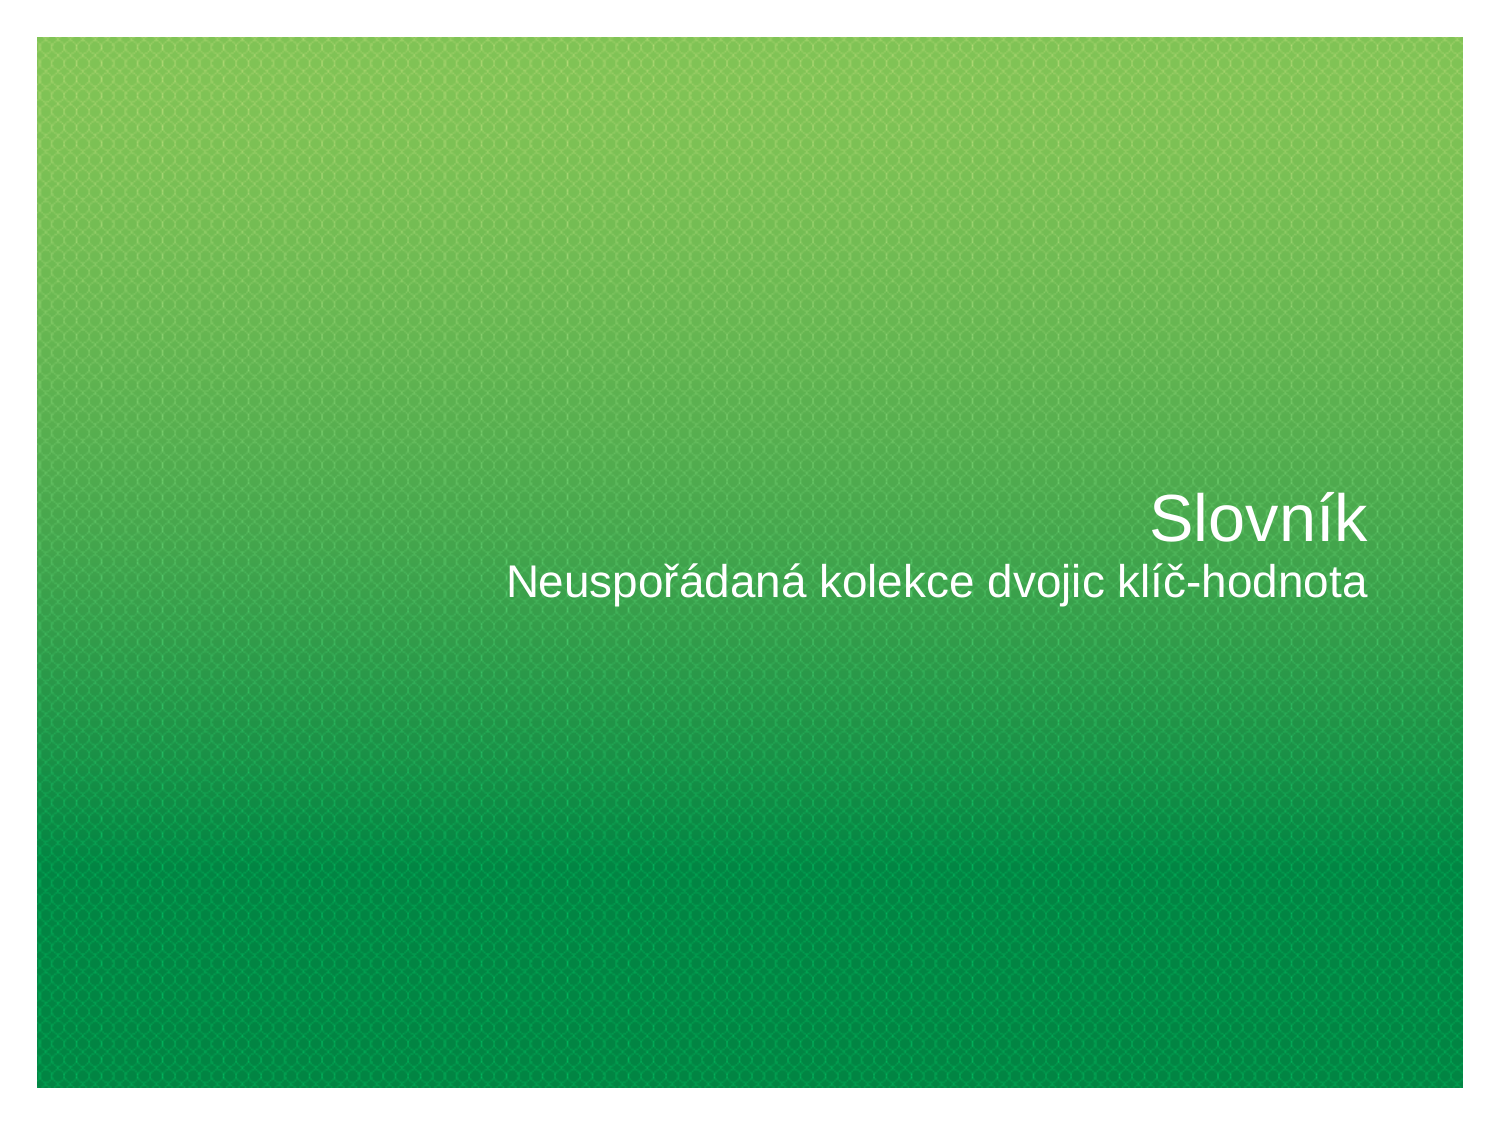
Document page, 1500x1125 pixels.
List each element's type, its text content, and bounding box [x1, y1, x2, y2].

picture [37, 37, 1463, 1088]
title Slovník Neuspořádaná kolekce dvojic klíč-hodnota [135, 450, 1369, 638]
